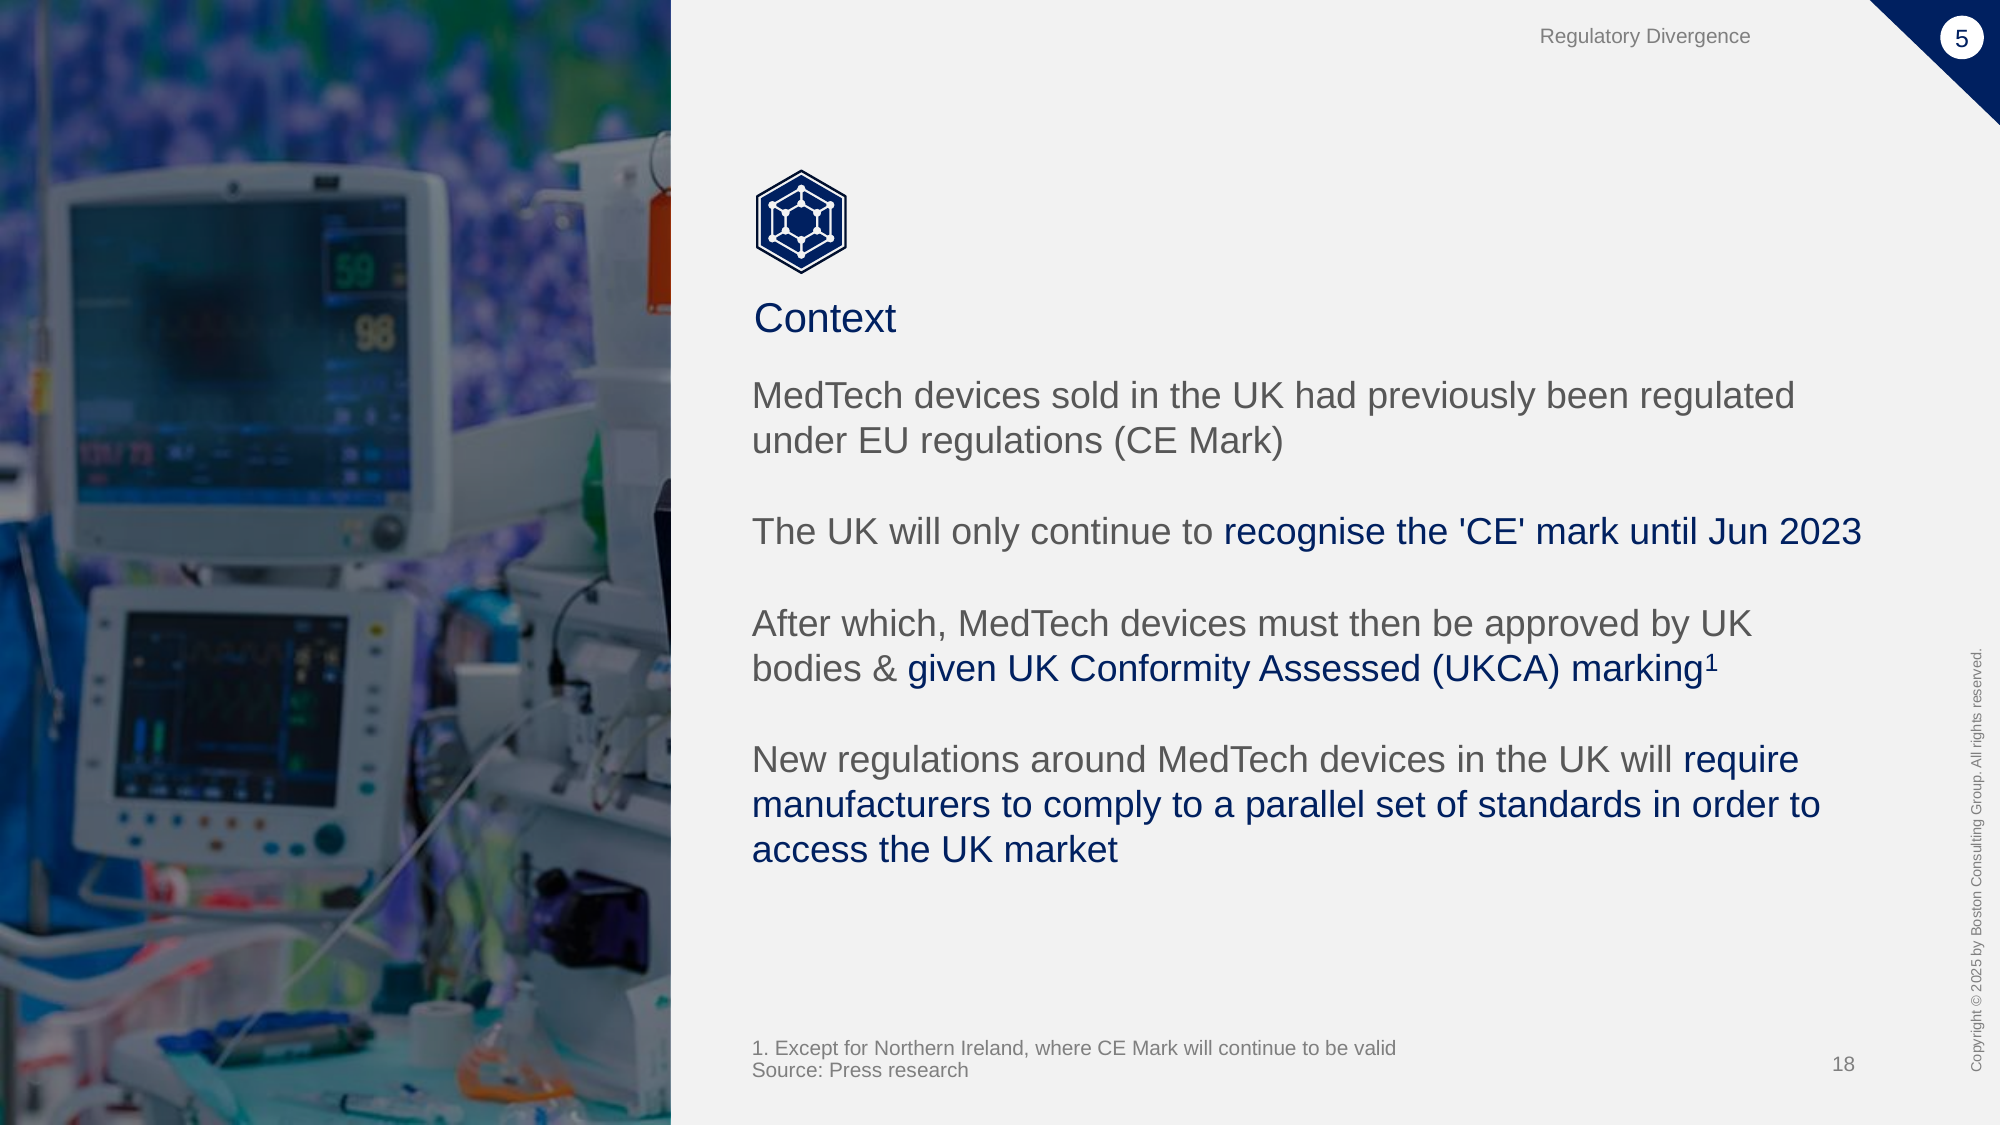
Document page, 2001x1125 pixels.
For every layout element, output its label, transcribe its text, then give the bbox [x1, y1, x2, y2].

text_box MedTech devices sold in the UK had previously been regulated under EU regulations (CE Mark) The UK will only continue to recognise the 'CE' mark until Jun 2023 After which, MedTech devices must then be approved by UK bodies & given UK Conformity Assessed (UKCA) marking1 New regulations around MedTech devices in the UK will require manufacturers to comply to a parallel set of standards in order to access the UK market [751, 368, 1897, 877]
text_box Regulatory Divergence [1540, 14, 1881, 56]
text_box 5 [1940, 15, 1984, 60]
text_box [1869, 0, 2000, 126]
text_box Context [751, 291, 1897, 342]
text_box [756, 169, 847, 275]
text_box [0, 0, 671, 1125]
text_box 1. Except for Northern Ireland, where CE Mark will continue to be valid Source: Press research [752, 1037, 1897, 1082]
